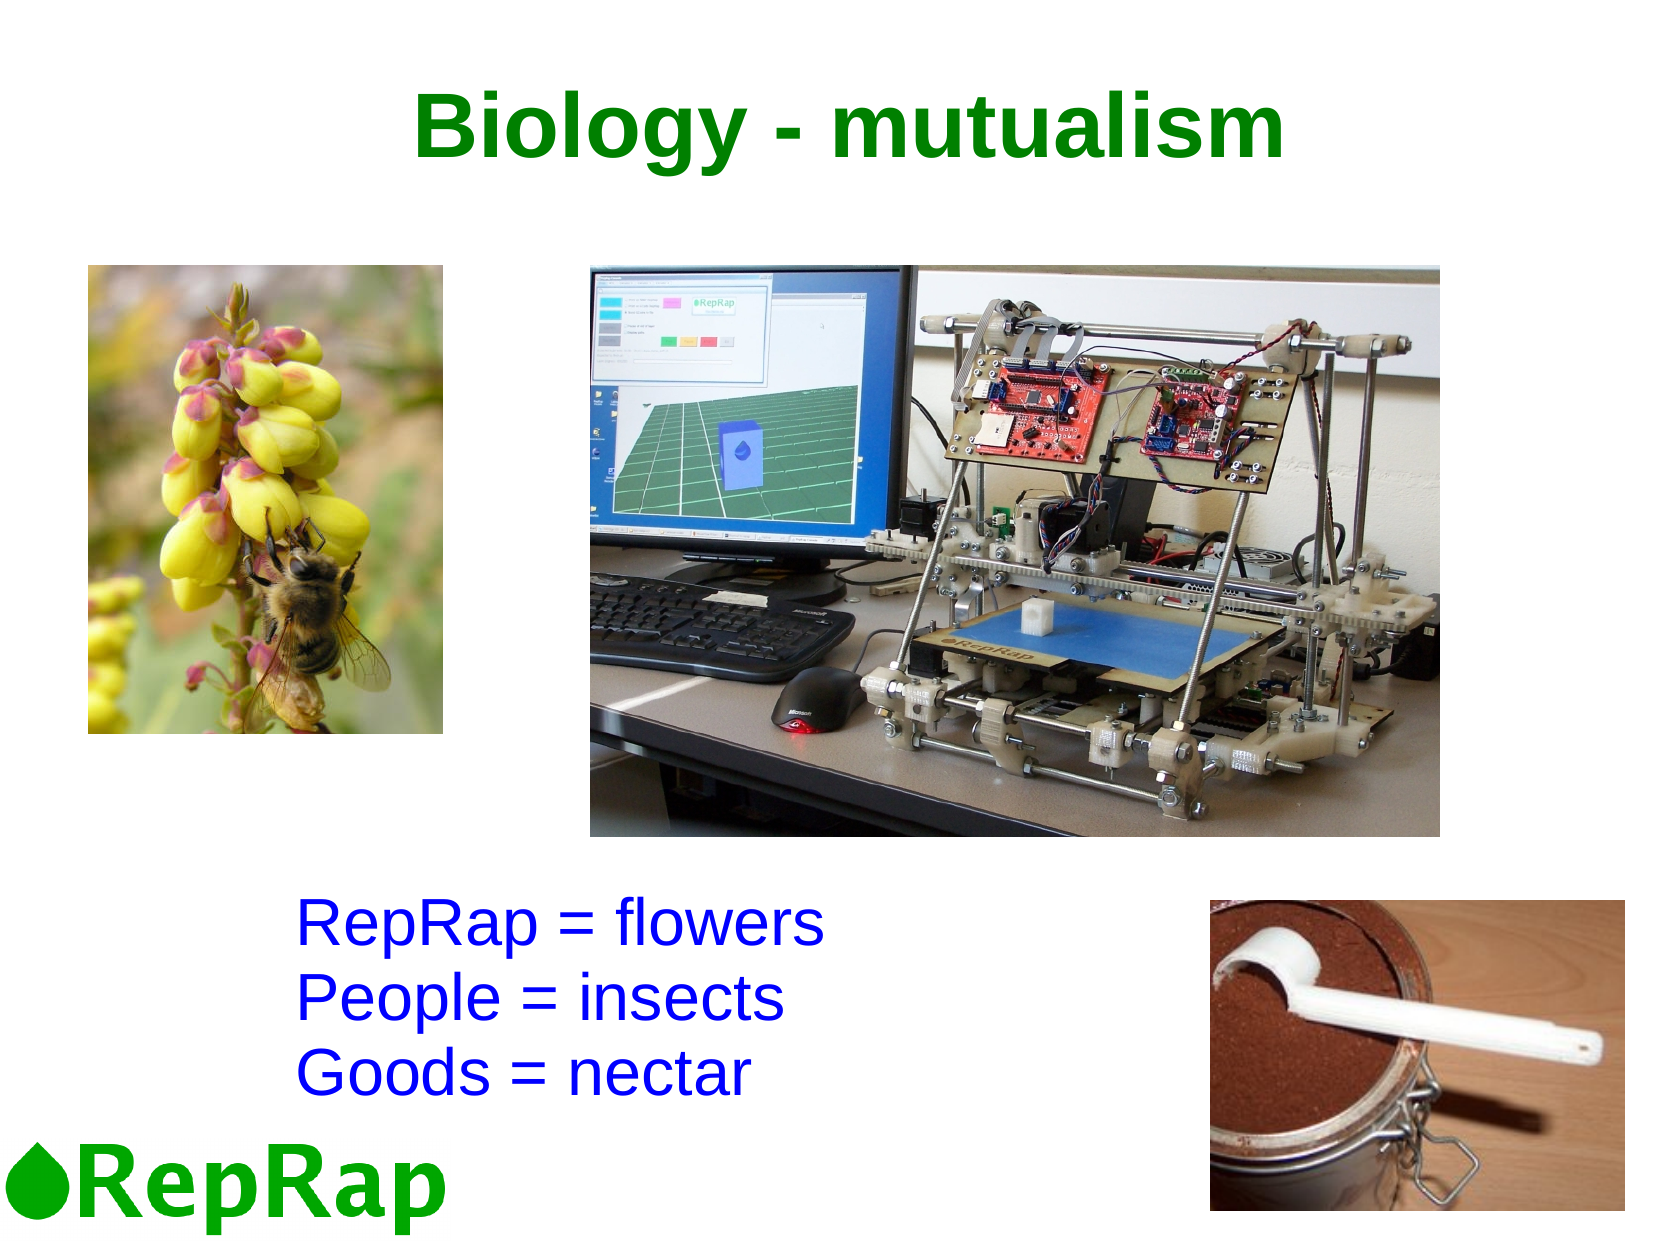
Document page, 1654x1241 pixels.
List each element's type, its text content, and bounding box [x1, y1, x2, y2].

picture [590, 265, 1440, 837]
text_box RepRap = flowers People = insects Goods = nectar [295, 872, 1021, 1123]
picture [88, 265, 443, 734]
picture [0, 1138, 451, 1241]
title Biology - mutualism [106, 59, 1595, 296]
picture [1210, 900, 1625, 1211]
